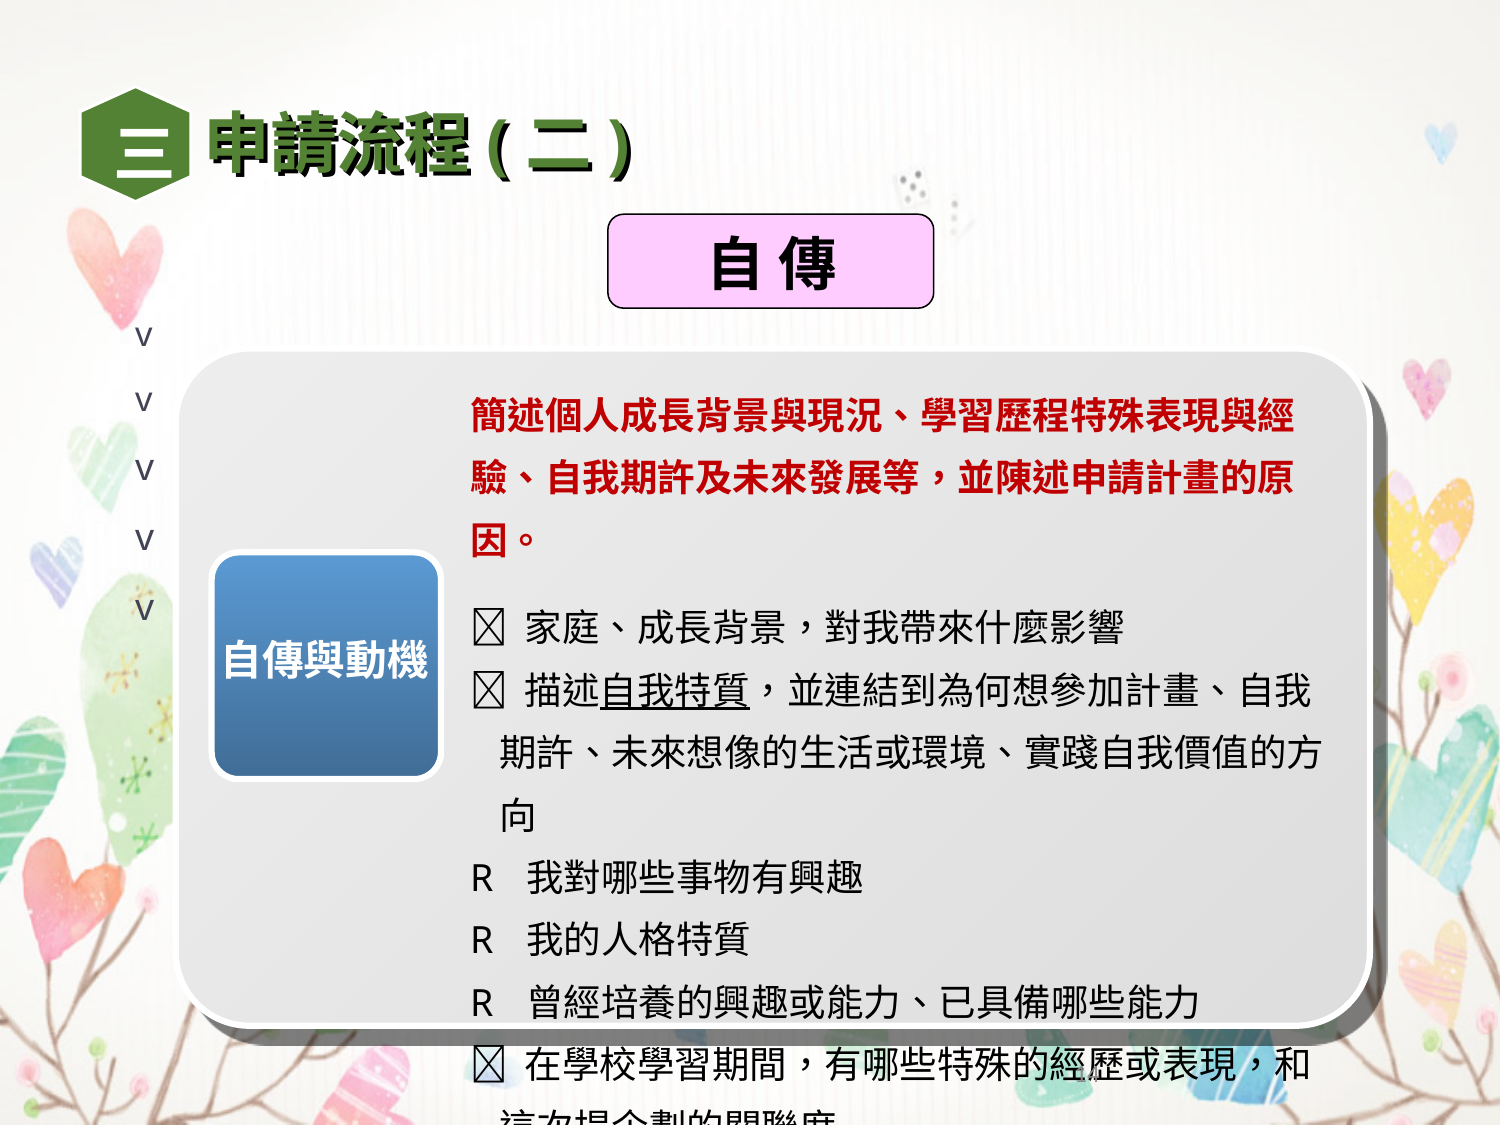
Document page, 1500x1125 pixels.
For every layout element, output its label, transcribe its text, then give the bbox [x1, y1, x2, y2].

text_box 申請流程(二) [195, 93, 743, 199]
text_box 簡述個人成長背景與現況、學習歷程特殊表現與經驗、自我期許及未來發展等，並陳述申請計畫的原因。  家庭、成長背景，對我帶來什麼影響  描述自我特質，並連結到為何想參加計畫、自我期許、未來想像的生活或環境、實踐自我價值的方向 我對哪些事物有興趣 我的人格特質 曾經培養的興趣或能力、已具備哪些能力  在學校學習期間，有哪些特殊的經歷或表現，和這次提企劃的關聯度 [454, 366, 1357, 1125]
text_box 自傳與動機 [194, 626, 454, 723]
text_box [496, 1042, 1004, 1103]
text_box 自 傳 [691, 219, 854, 306]
text_box 三 [80, 86, 191, 202]
text_box [123, 214, 1393, 1026]
text_box 14 [1059, 1042, 1397, 1103]
